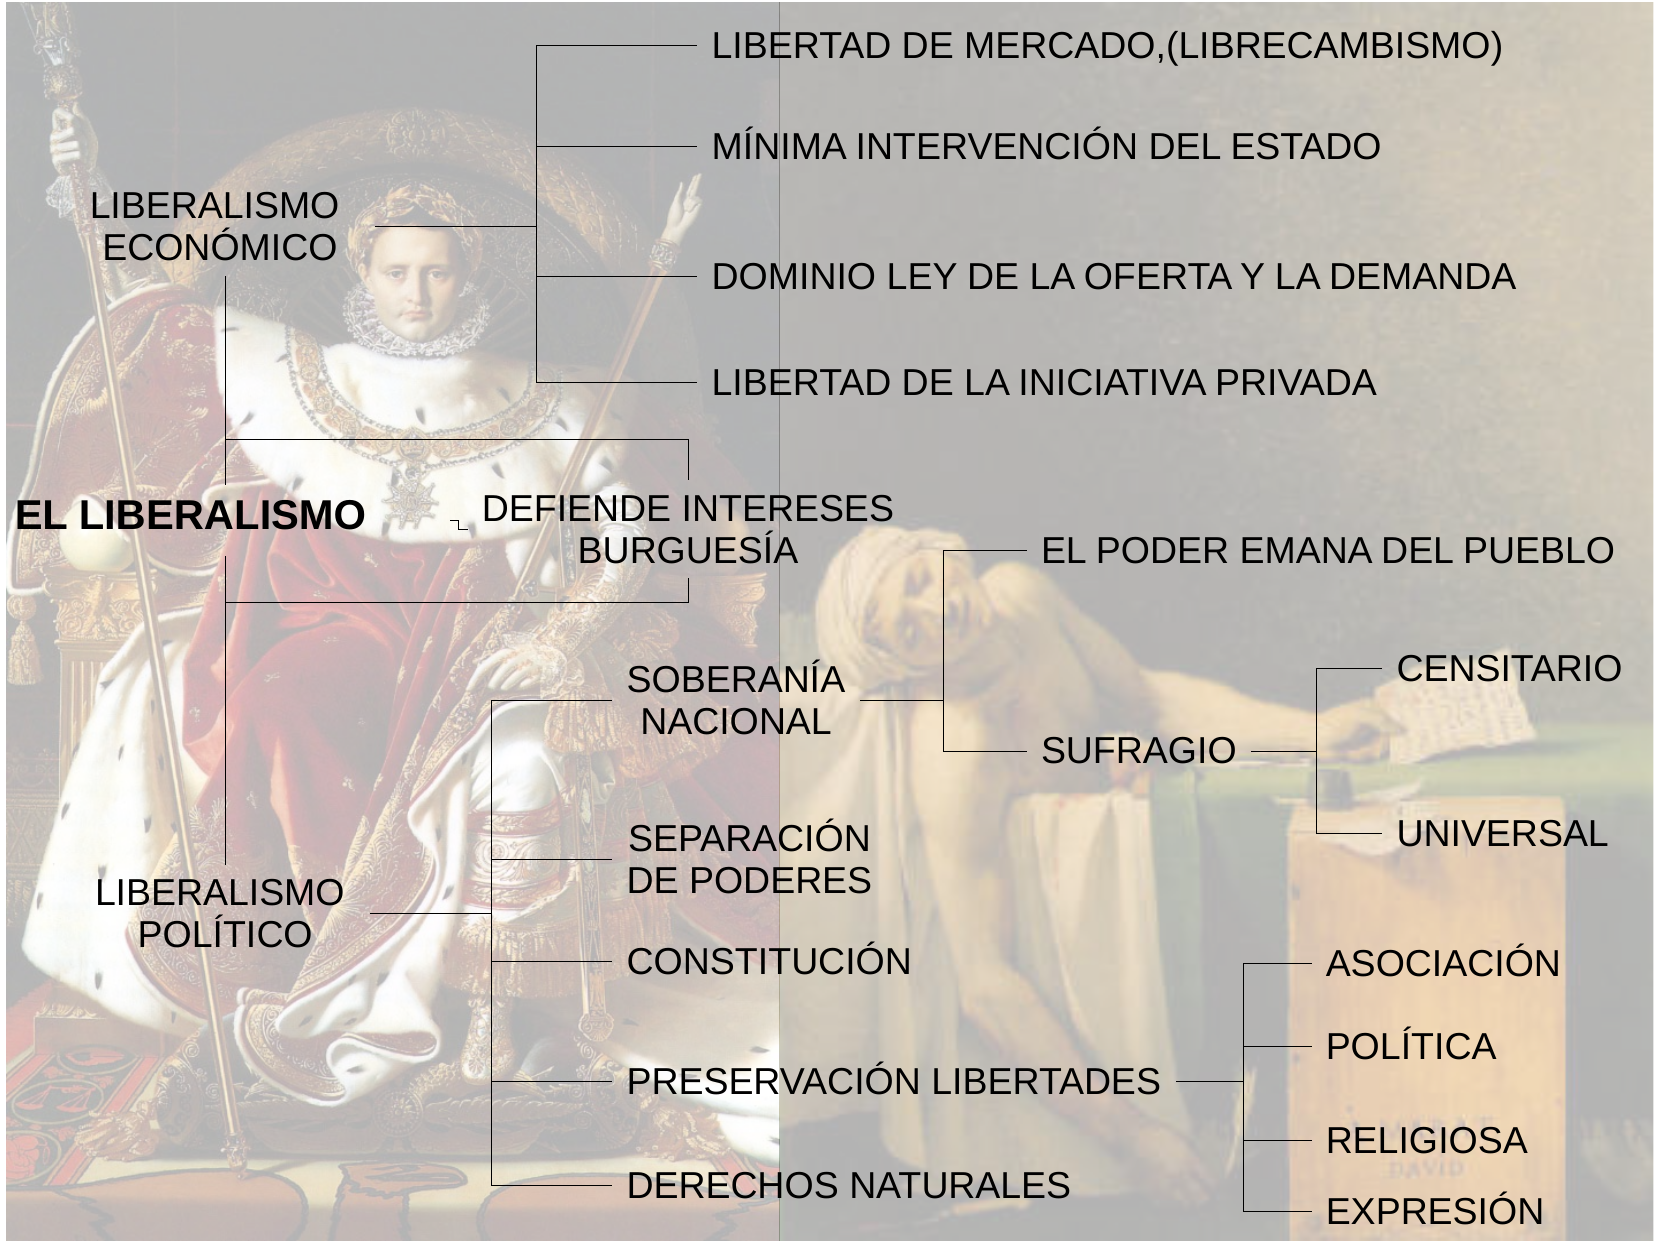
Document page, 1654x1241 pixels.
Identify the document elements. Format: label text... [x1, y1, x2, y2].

text_box CONSTITUCIÓN [611, 933, 928, 990]
text_box ASOCIACIÓN [1311, 935, 1577, 993]
text_box PRESERVACIÓN LIBERTADES [611, 1053, 1177, 1111]
text_box SEPARACIÓN DE PODERES [611, 810, 888, 910]
picture [226, 440, 688, 529]
picture [6, 557, 1311, 1241]
text_box SUFRAGIO [1026, 722, 1252, 780]
text_box DOMINIO LEY DE LA OFERTA Y LA DEMANDA [696, 248, 1533, 305]
text_box CENSITARIO [1381, 639, 1639, 697]
text_box LIBERALISMO POLÍTICO [80, 864, 371, 964]
text_box LIBERTAD DE MERCADO,(LIBRECAMBISMO) [696, 16, 1520, 74]
text_box EXPRESIÓN [1311, 1183, 1560, 1241]
text_box POLÍTICA [1311, 1017, 1512, 1075]
picture [6, 2, 1654, 1241]
text_box DEFIENDE INTERESES BURGUESÍA [467, 479, 910, 579]
picture [226, 521, 688, 602]
text_box EL PODER EMANA DEL PUEBLO [1026, 521, 1630, 579]
text_box UNIVERSAL [1381, 805, 1624, 863]
text_box LIBERALISMO ECONÓMICO [75, 177, 376, 277]
text_box RELIGIOSA [1311, 1112, 1543, 1170]
text_box DERECHOS NATURALES [611, 1157, 1087, 1215]
text_box SOBERANÍA NACIONAL [611, 650, 861, 750]
text_box EL LIBERALISMO [0, 484, 451, 557]
text_box MÍNIMA INTERVENCIÓN DEL ESTADO [696, 118, 1398, 175]
text_box LIBERTAD DE LA INICIATIVA PRIVADA [696, 354, 1393, 412]
